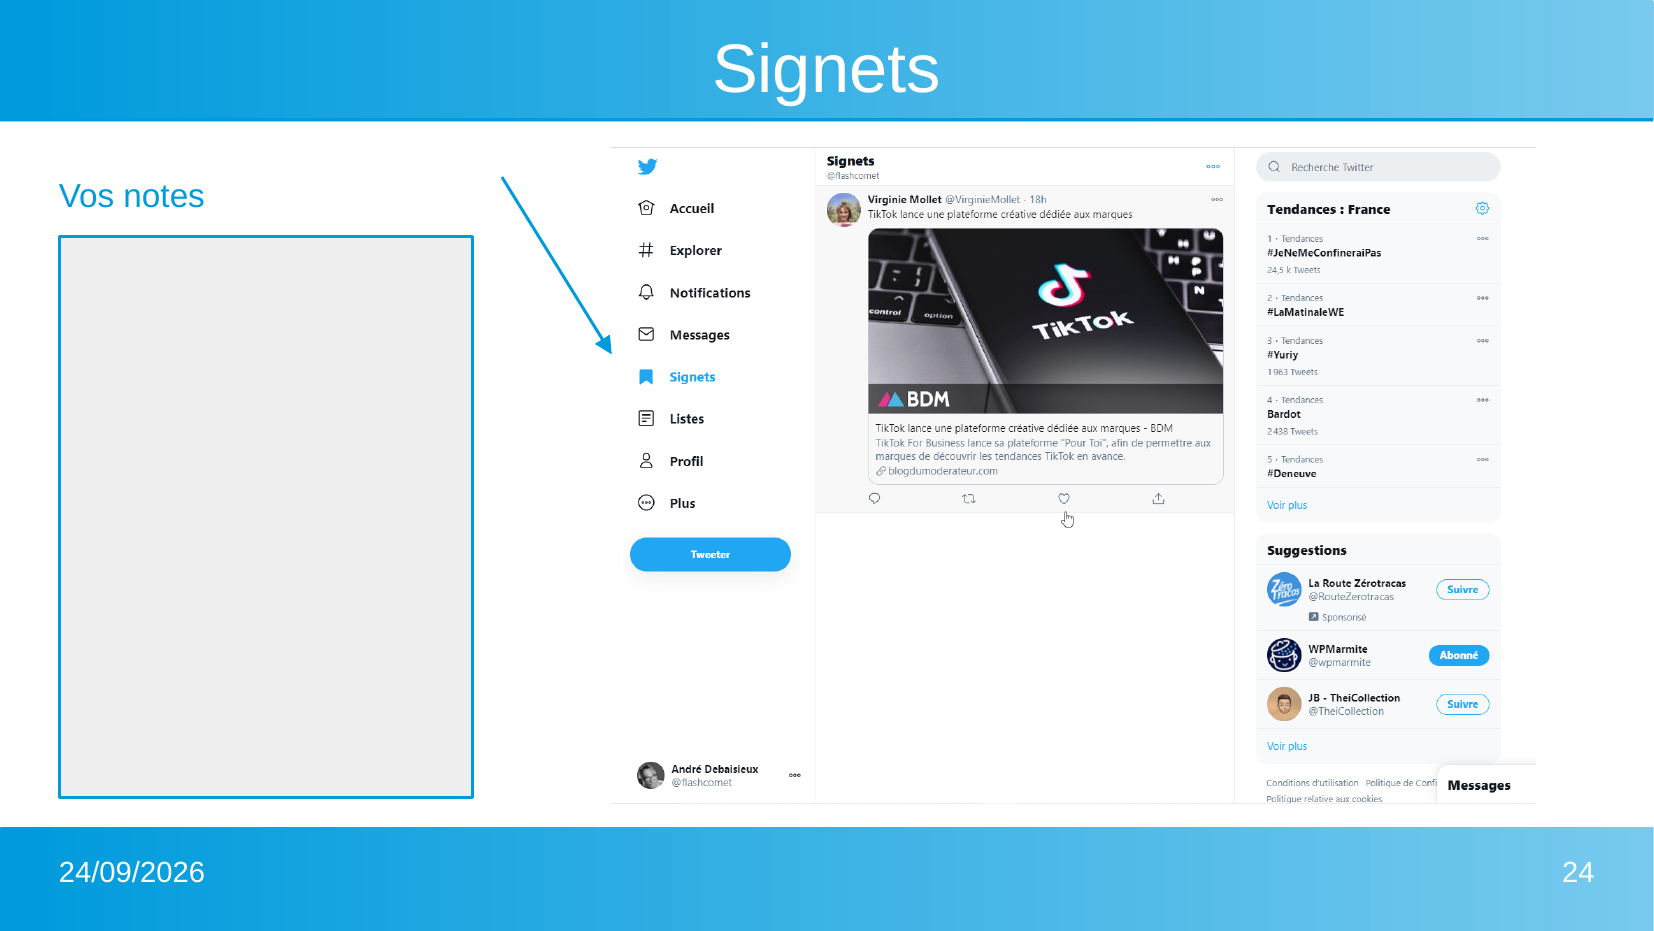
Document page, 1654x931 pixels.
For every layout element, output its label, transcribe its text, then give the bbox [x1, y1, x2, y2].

picture [611, 147, 1536, 804]
text_box [59, 236, 473, 798]
list Vos notes [59, 177, 443, 236]
title Signets [59, 29, 1595, 108]
